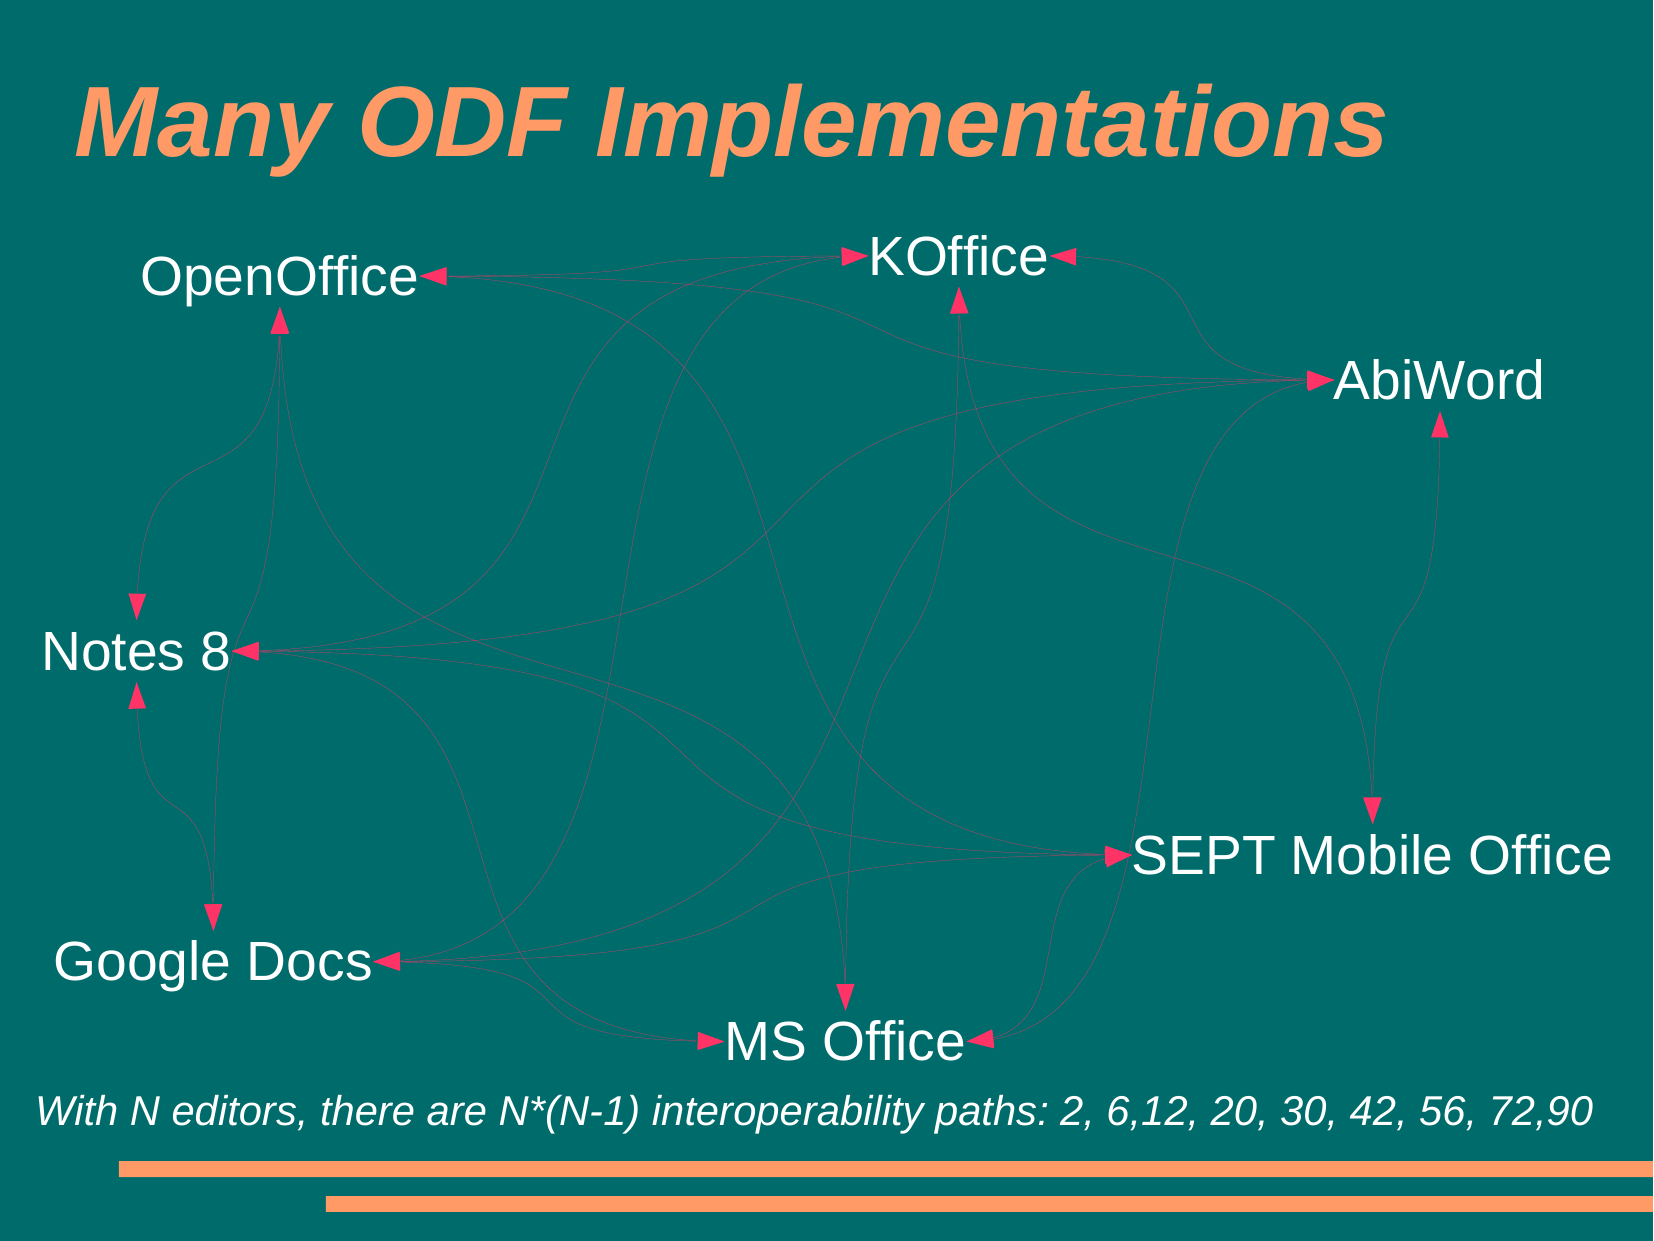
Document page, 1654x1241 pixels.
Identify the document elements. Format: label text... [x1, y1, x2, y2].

text_box Notes 8 [41, 620, 232, 682]
text_box MS Office [724, 1010, 967, 1073]
title Many ODF Implementations [74, 17, 1576, 226]
text_box OpenOffice [140, 245, 420, 307]
text_box Google Docs [53, 930, 374, 993]
text_box SEPT Mobile Office [1131, 824, 1614, 886]
text_box AbiWord [1333, 349, 1547, 411]
text_box With N editors, there are N*(N-1) interoperability paths: 2, 6,12, 20, 30, 42, 56, 72,90 [34, 1087, 1595, 1139]
text_box KOffice [868, 225, 1050, 287]
